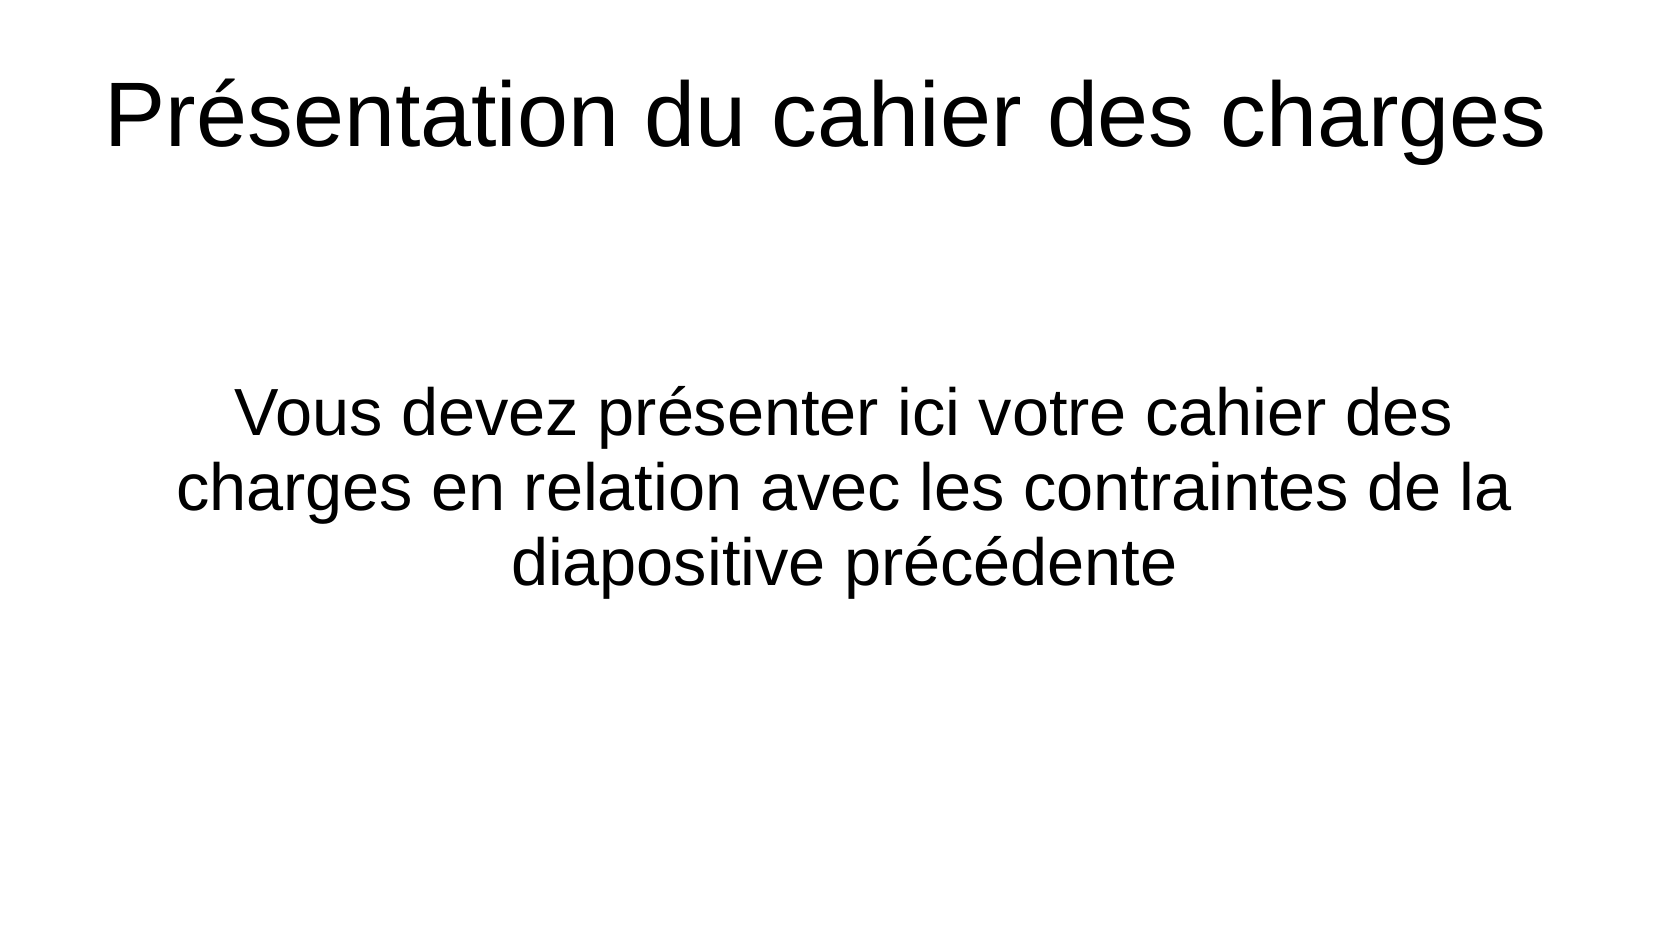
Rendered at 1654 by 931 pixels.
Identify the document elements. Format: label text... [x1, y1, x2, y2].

title Présentation du cahier des charges [82, 37, 1571, 193]
list Vous devez présenter ici votre cahier des charges en relation avec les contraintes de la diapositive précédente [82, 217, 1571, 758]
